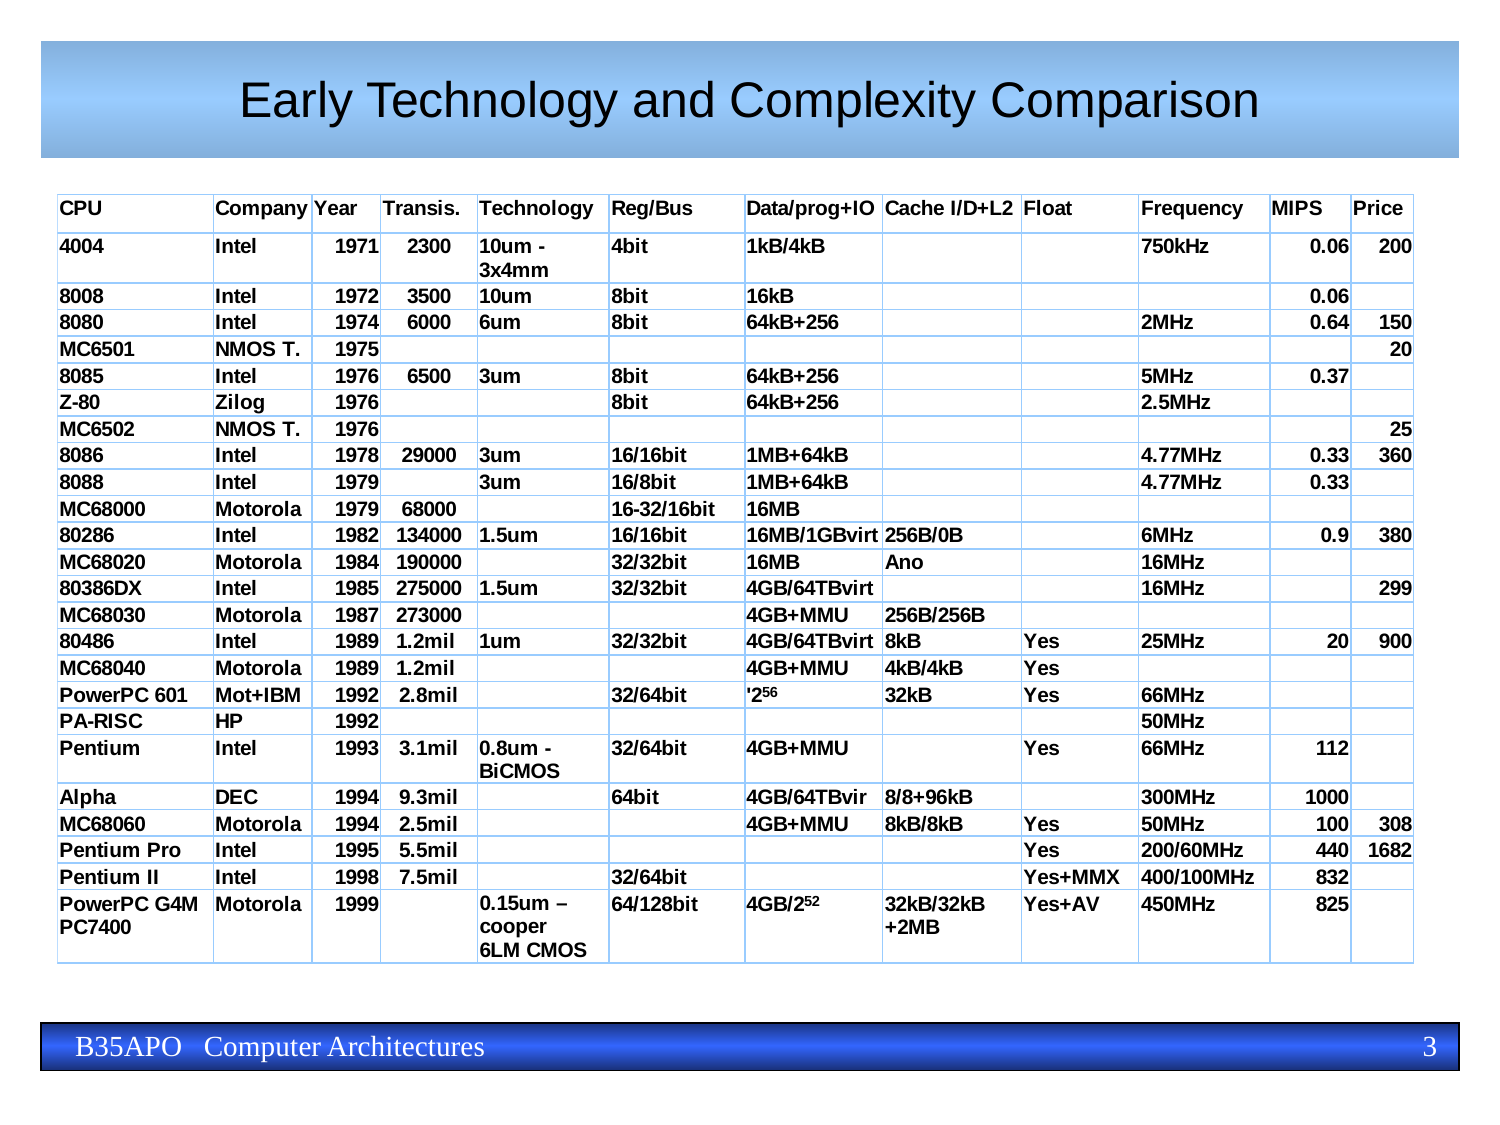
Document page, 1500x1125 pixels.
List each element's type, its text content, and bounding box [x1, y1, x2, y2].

title Early Technology and Complexity Comparison [41, 41, 1459, 158]
chart [57, 194, 1500, 1099]
